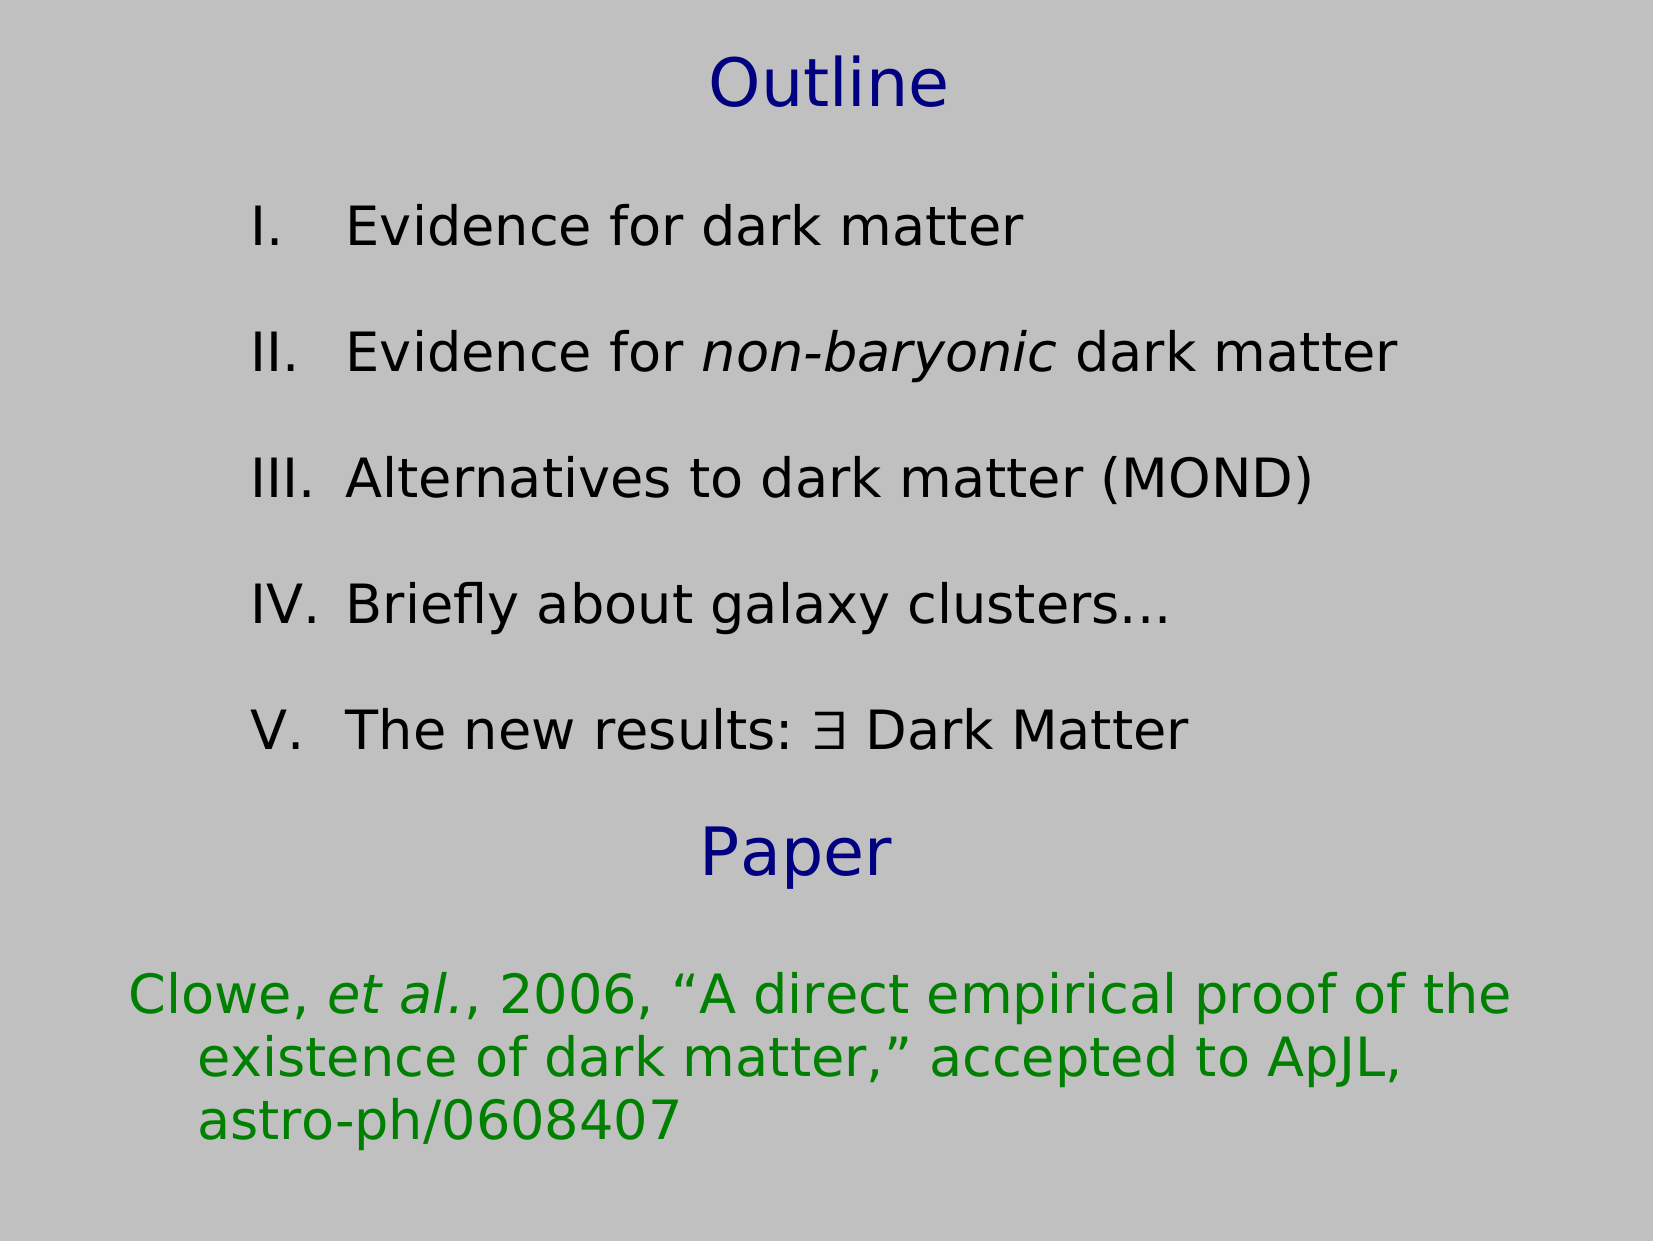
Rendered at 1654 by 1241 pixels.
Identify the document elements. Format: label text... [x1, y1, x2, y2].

text_box Clowe, et al., 2006, “A direct empirical proof of the existence of dark matter,” accepted to ApJL, astro-ph/0608407 [113, 956, 1539, 1161]
text_box I. Evidence for dark matter II. Evidence for non-baryonic dark matter III. Alternatives to dark matter (MOND) IV. Briefly about galaxy clusters... V. The new results: ∃ Dark Matter [235, 187, 1418, 770]
text_box Outline [693, 37, 965, 131]
text_box Paper [685, 806, 907, 899]
